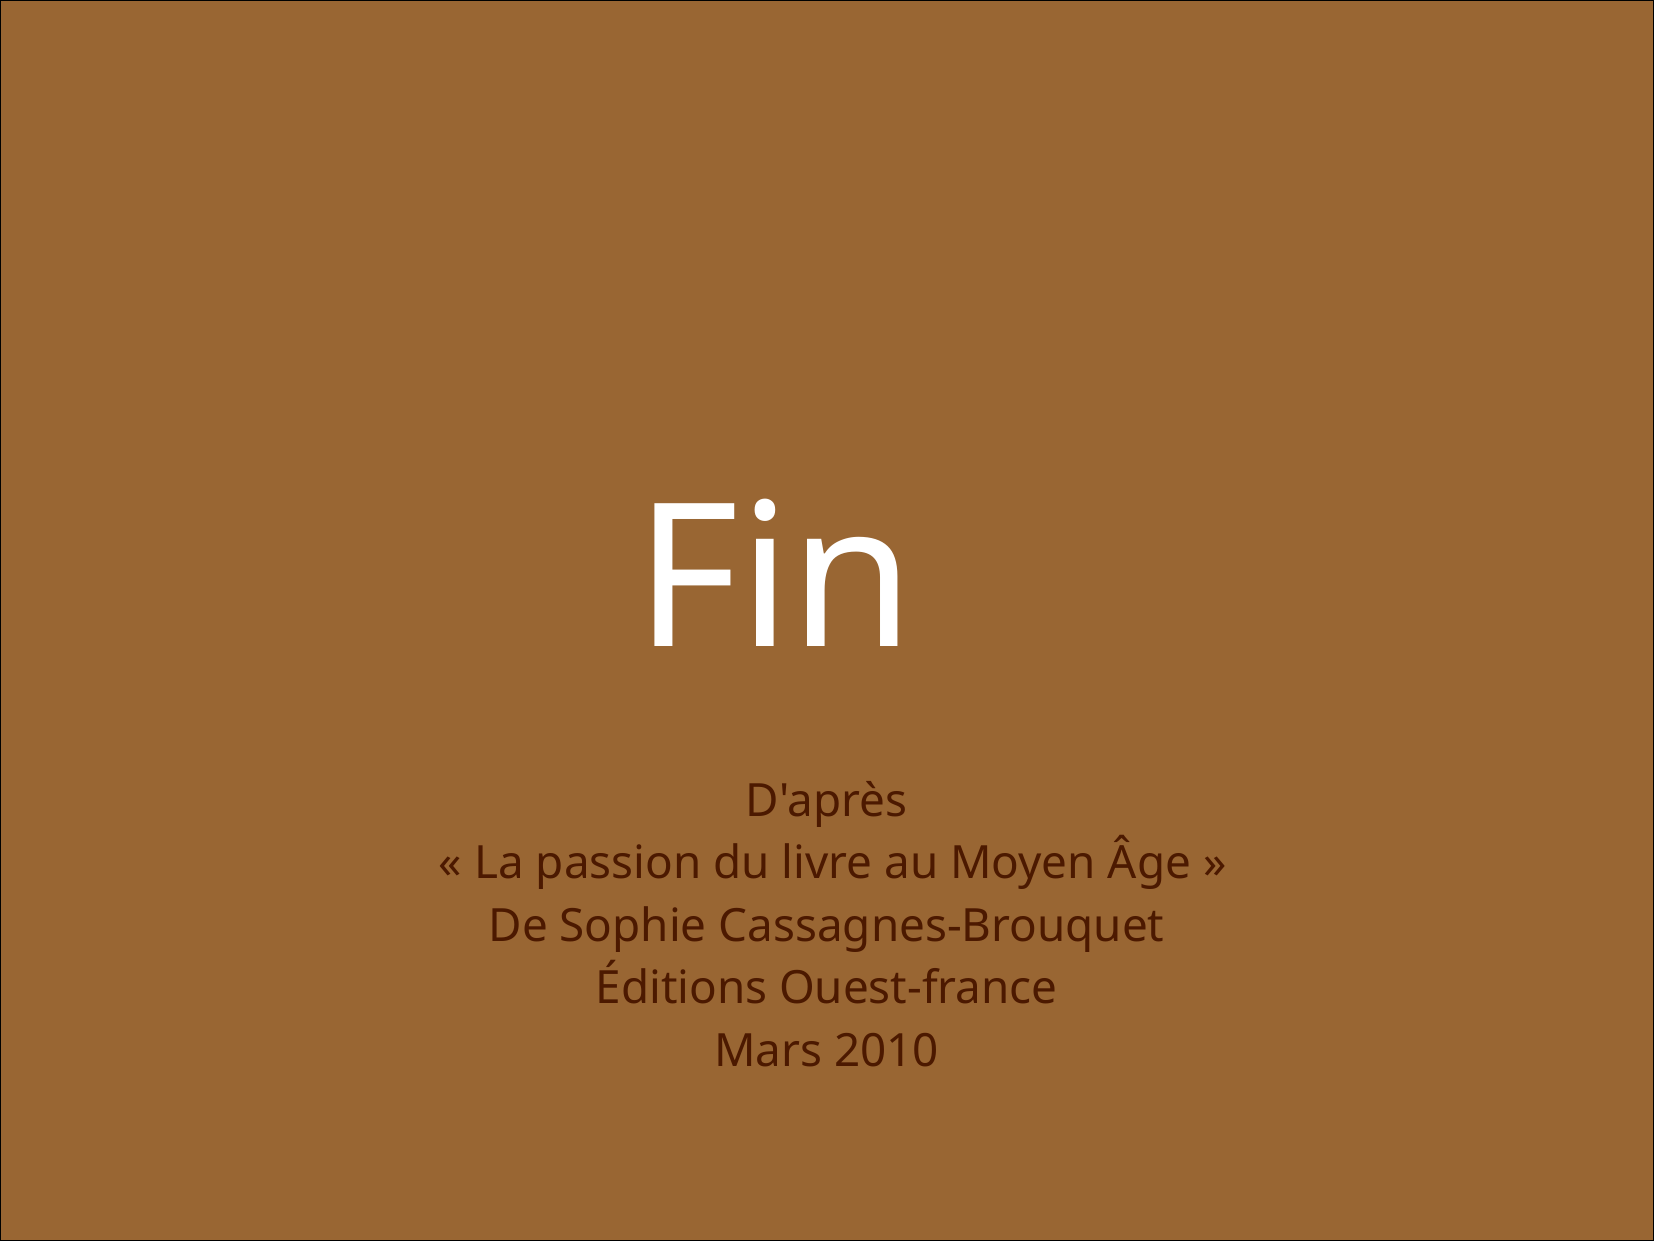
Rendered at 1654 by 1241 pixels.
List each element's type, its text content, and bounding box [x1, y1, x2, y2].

text_box Fin D'après « La passion du livre au Moyen Âge » De Sophie Cassagnes-Brouquet Éditions Ouest-france Mars 2010 [0, 0, 1654, 1241]
